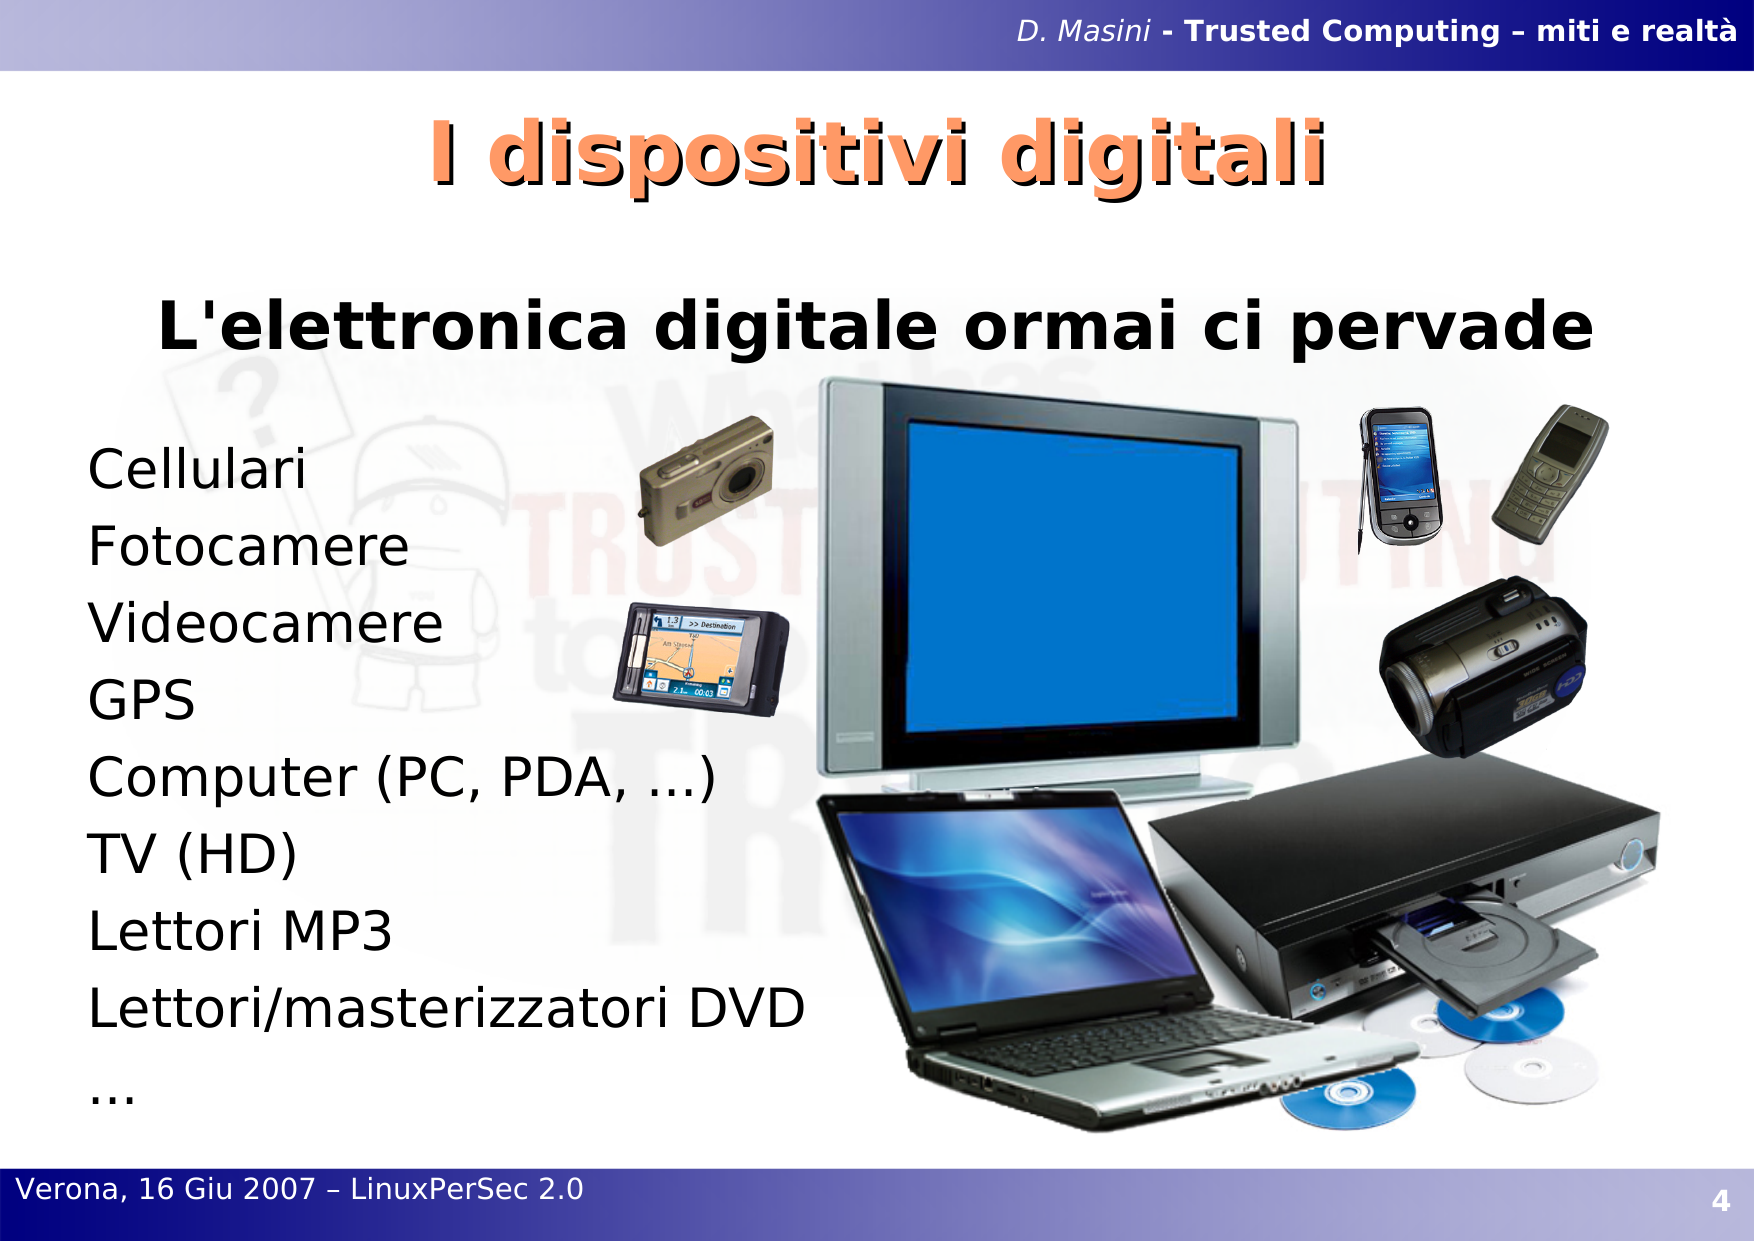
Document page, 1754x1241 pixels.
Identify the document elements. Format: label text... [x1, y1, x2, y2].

picture [0, 0, 1754, 1241]
title I dispositivi digitali [87, 49, 1667, 257]
list L'elettronica digitale ormai ci pervade Cellulari Fotocamere Videocamere GPS Computer (PC, PDA, ...) TV (HD) Lettori MP3 Lettori/masterizzatori DVD ... [87, 289, 1667, 1121]
